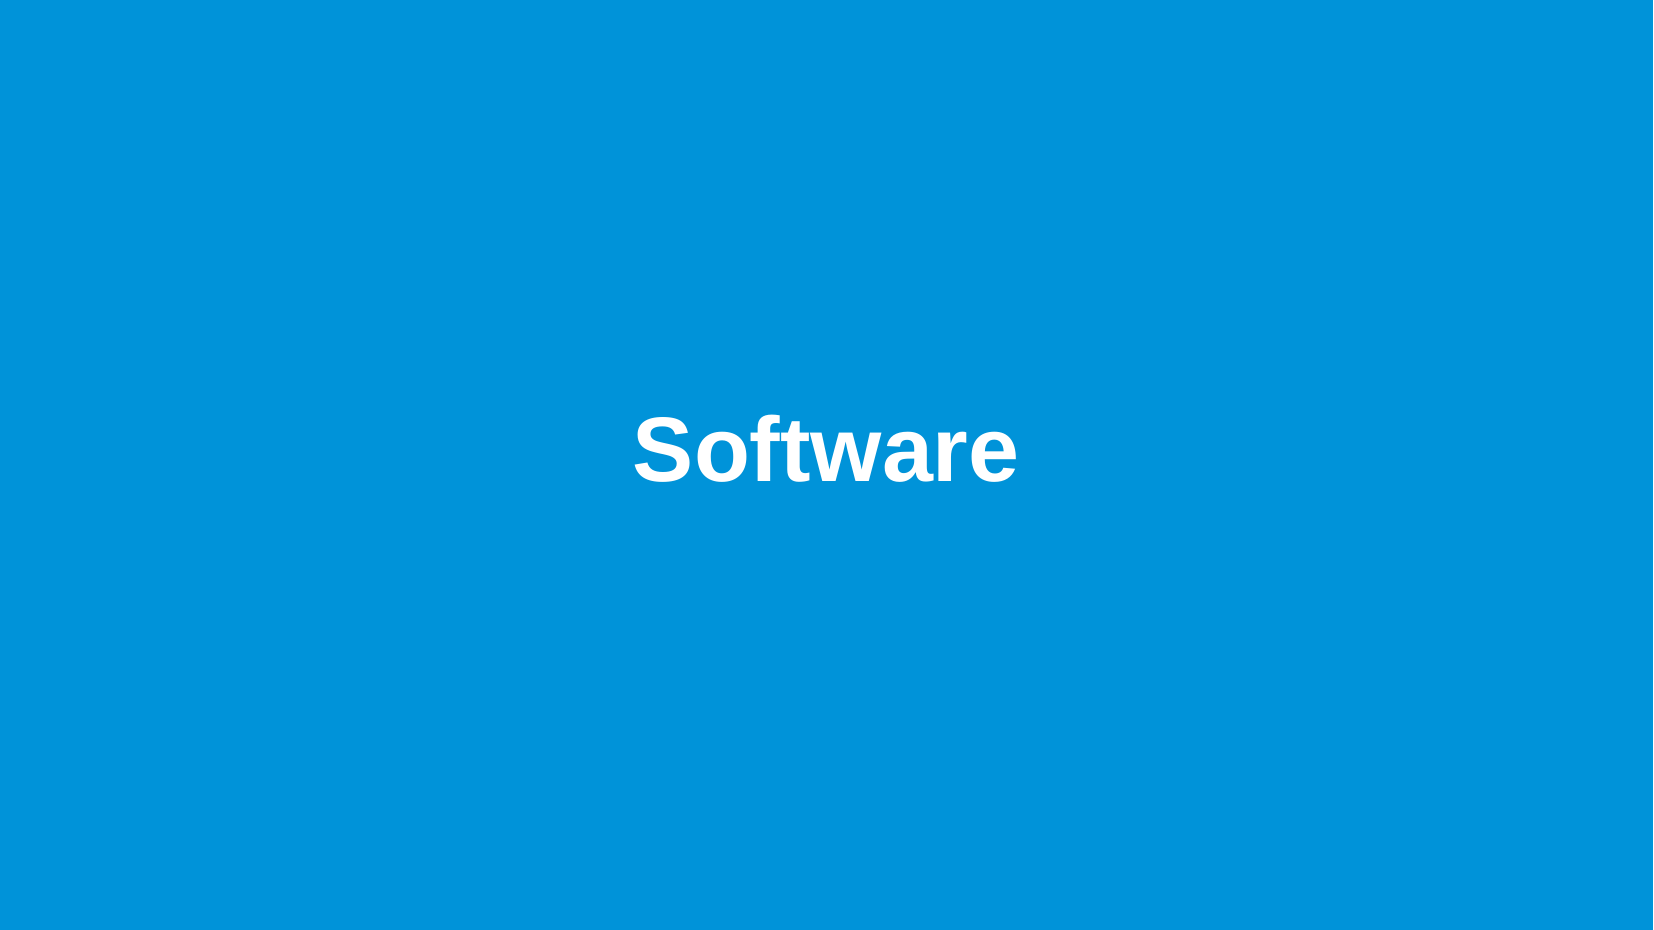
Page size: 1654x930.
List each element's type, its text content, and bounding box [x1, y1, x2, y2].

title Software [82, 37, 1571, 863]
